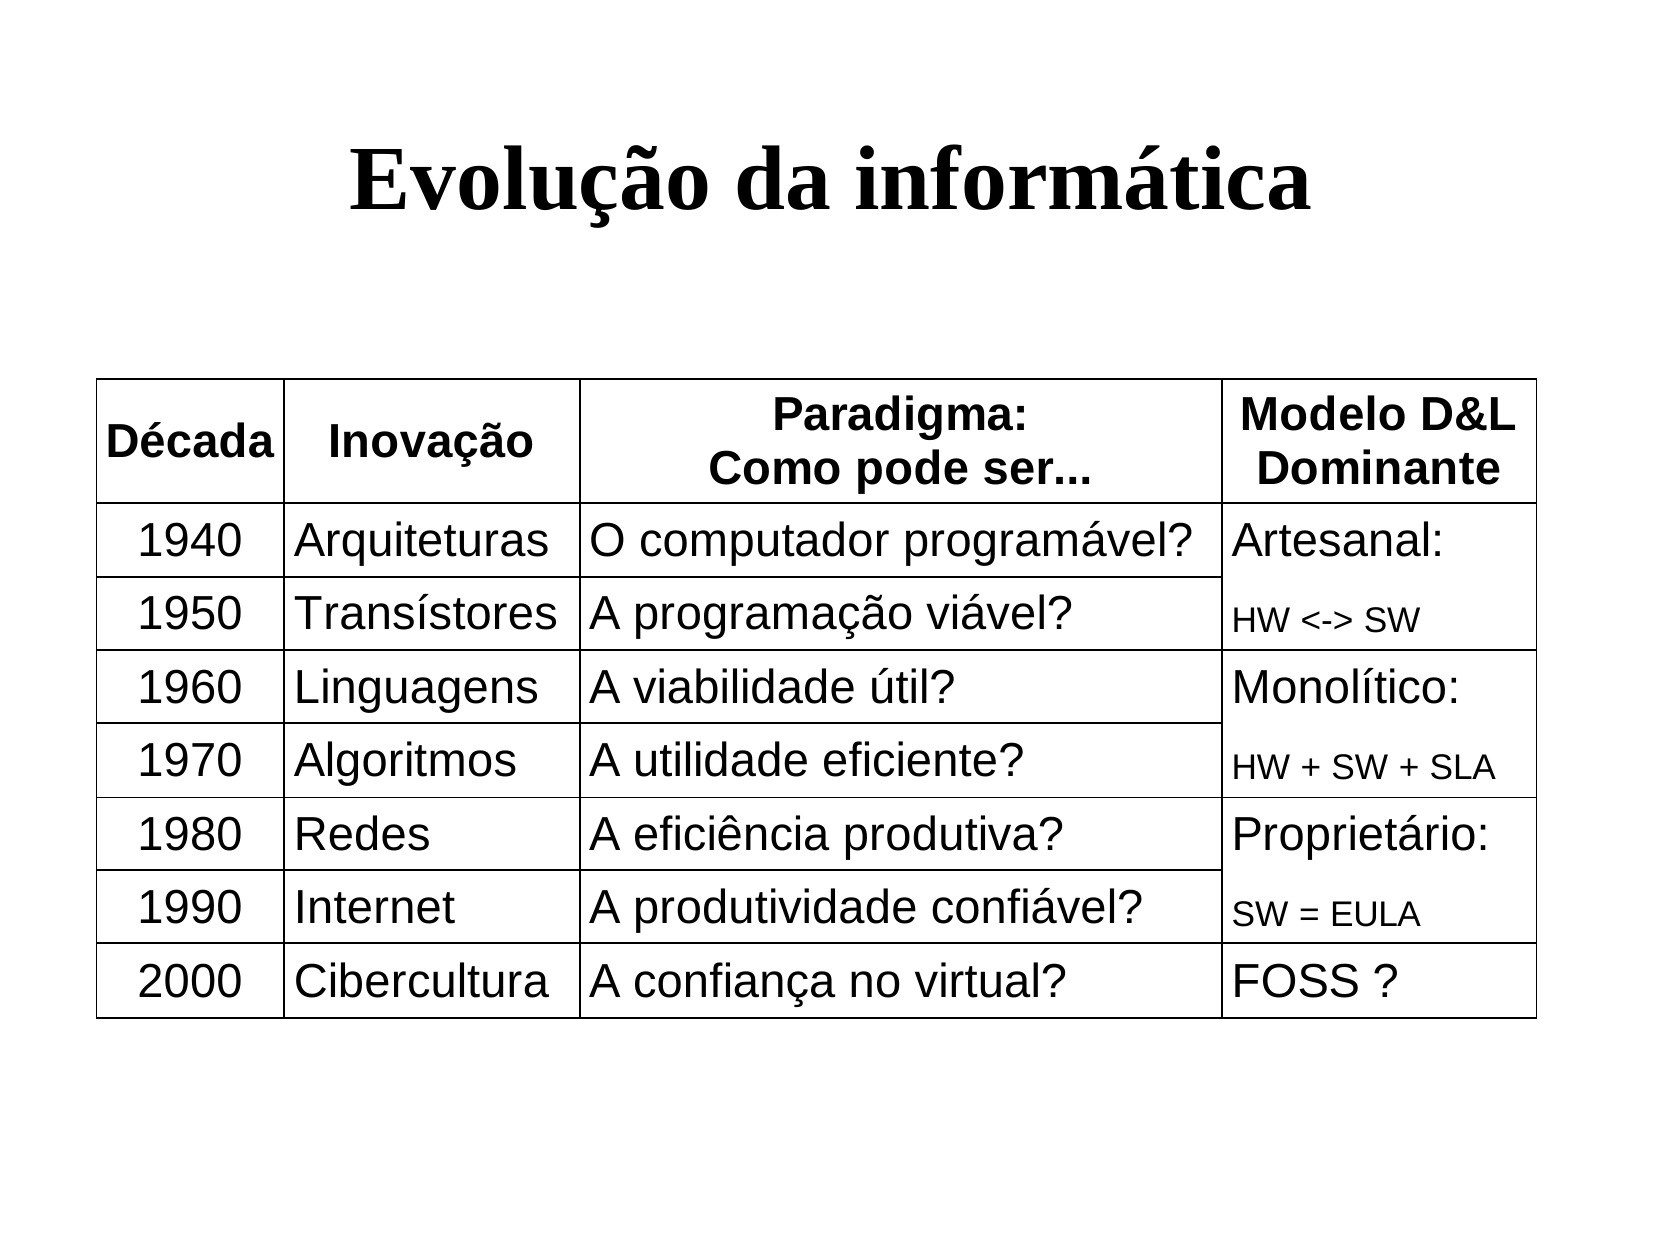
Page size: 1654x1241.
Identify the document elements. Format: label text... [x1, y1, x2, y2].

title Evolução da informática [140, 75, 1547, 282]
chart [96, 378, 1538, 1020]
